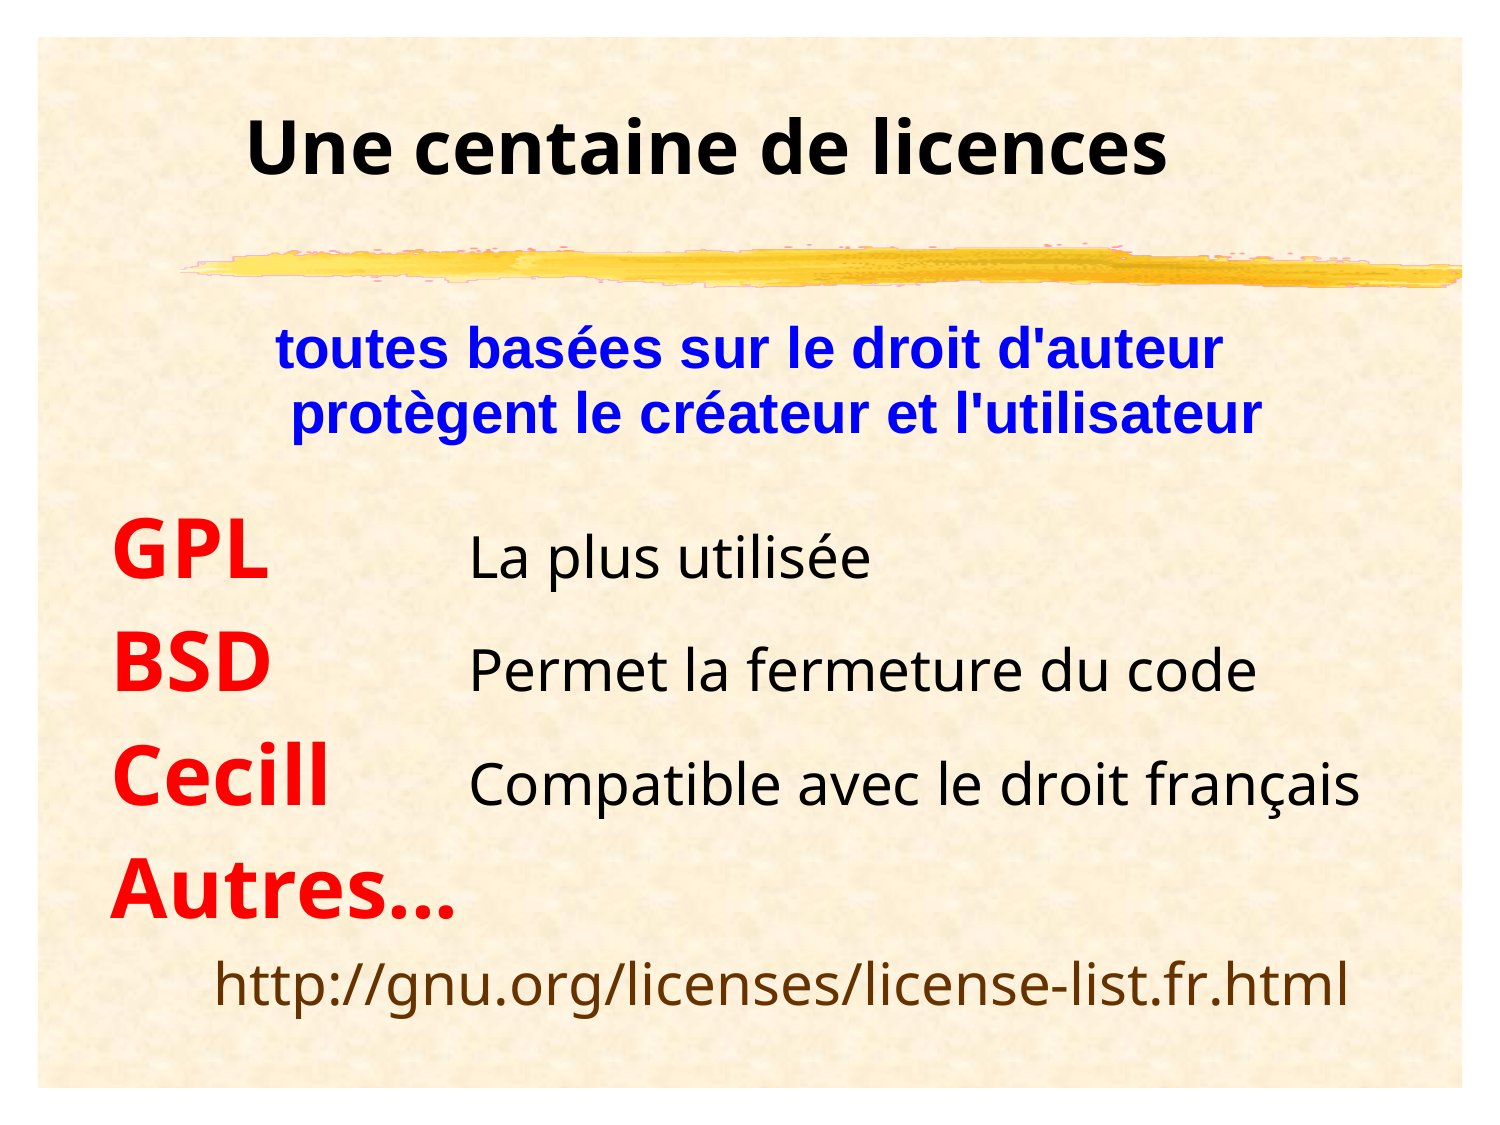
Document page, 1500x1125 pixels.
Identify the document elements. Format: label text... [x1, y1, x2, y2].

text_box GPL La plus utilisée BSD Permet la fermeture du code Cecill Compatible avec le droit français Autres... http://gnu.org/licenses/license-list.fr.html [99, 489, 1463, 969]
text_box toutes basées sur le droit d'auteur protègent le créateur et l'utilisateur [37, 308, 1446, 475]
picture [37, 37, 1463, 933]
picture [37, 969, 1463, 1088]
title [37, 933, 1422, 1043]
title Une centaine de licences [101, 39, 1312, 253]
